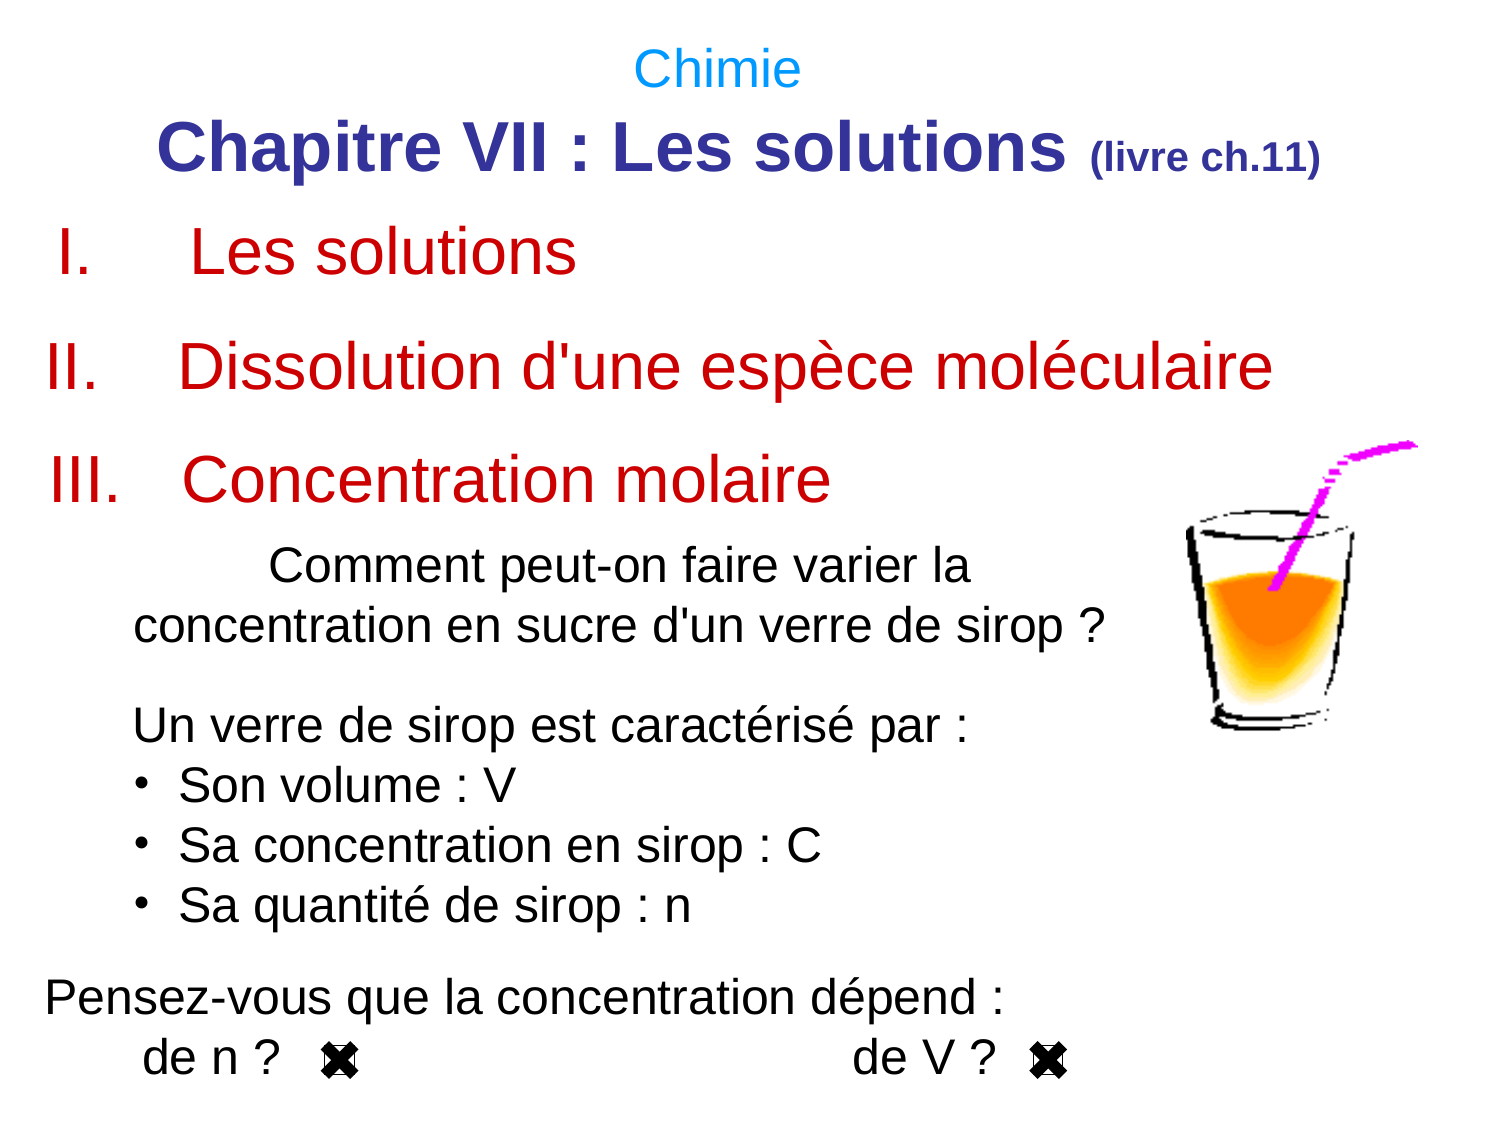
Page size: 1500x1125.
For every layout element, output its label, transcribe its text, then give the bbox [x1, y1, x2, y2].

text_box III. Concentration molaire [33, 427, 1489, 541]
picture [1186, 440, 1418, 733]
text_box Pensez-vous que la concentration dépend : de n ? de V ? [29, 957, 1034, 1093]
text_box Un verre de sirop est caractérisé par : Son volume : V Sa concentration en sirop : C Sa quantité de sirop : n [118, 685, 1123, 940]
text_box Comment peut-on faire varier la concentration en sucre d'un verre de sirop ? [118, 525, 1123, 661]
text_box II. Dissolution d'une espèce moléculaire [29, 315, 1447, 429]
list I. Les solutions [41, 206, 1182, 315]
title Chimie Chapitre VII : Les solutions (livre ch.11) [0, 11, 1479, 196]
